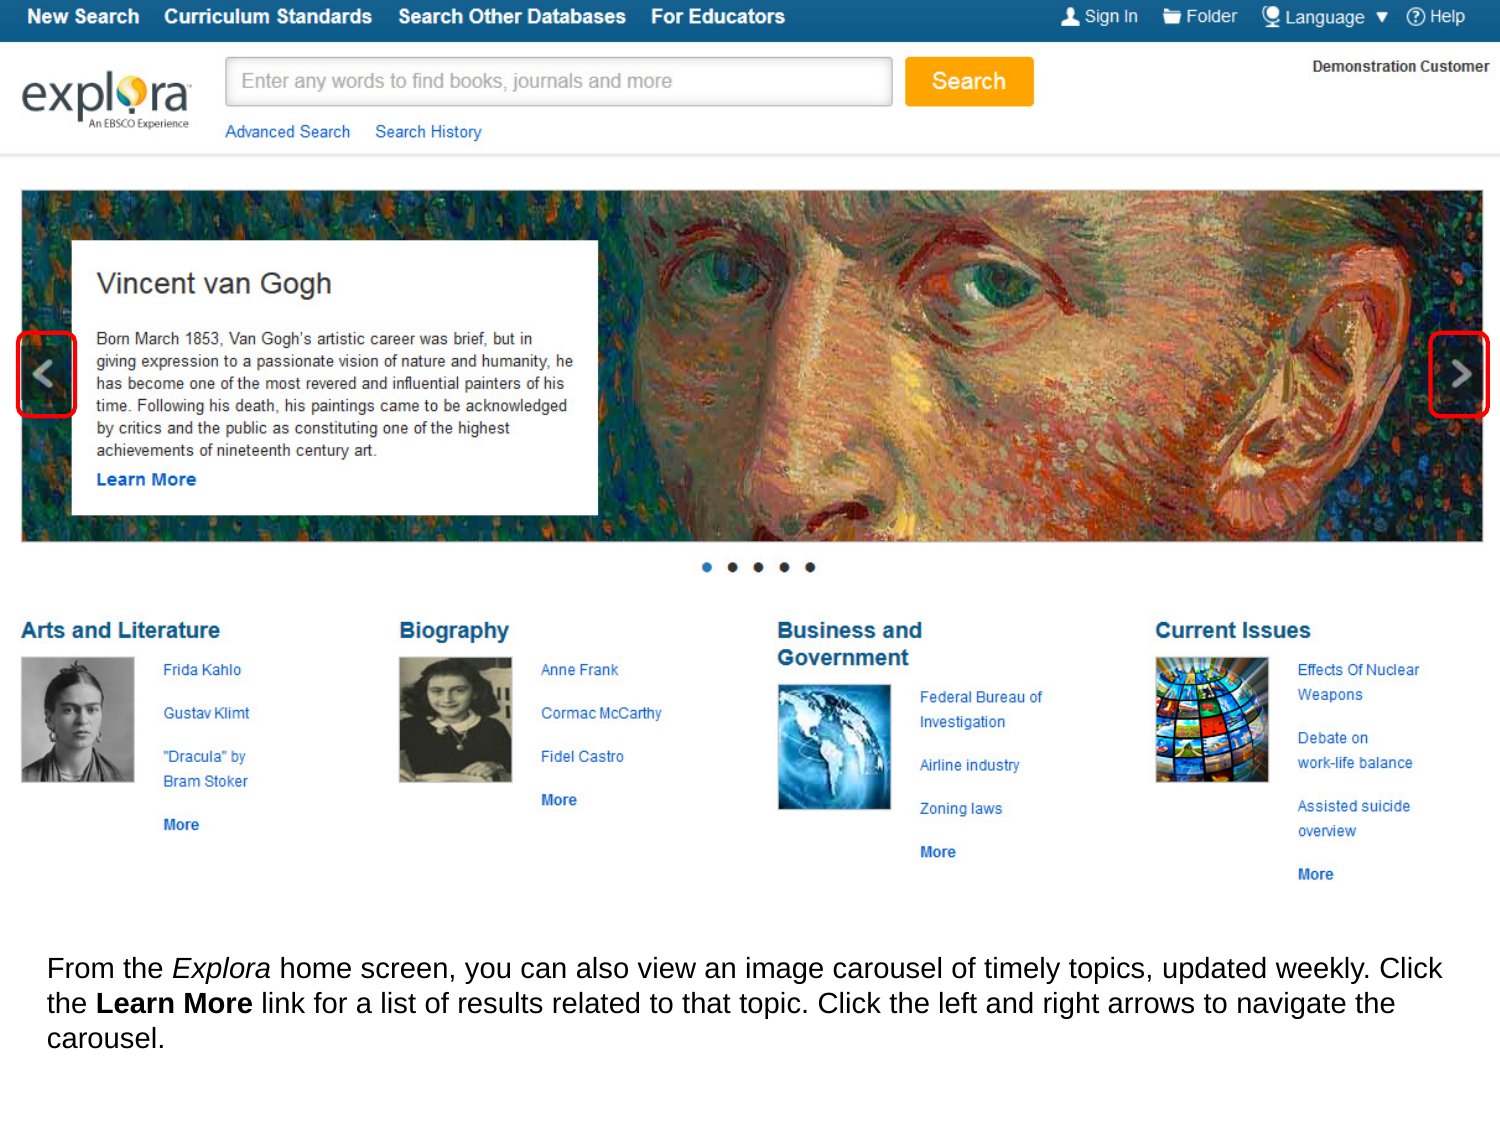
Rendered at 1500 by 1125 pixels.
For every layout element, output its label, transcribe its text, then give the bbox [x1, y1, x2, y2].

text_box From the Explora home screen, you can also view an image carousel of timely topics, updated weekly. Click the Learn More link for a list of results related to that topic. Click the left and right arrows to navigate the carousel. [31, 941, 1461, 1064]
picture [0, 0, 1500, 902]
